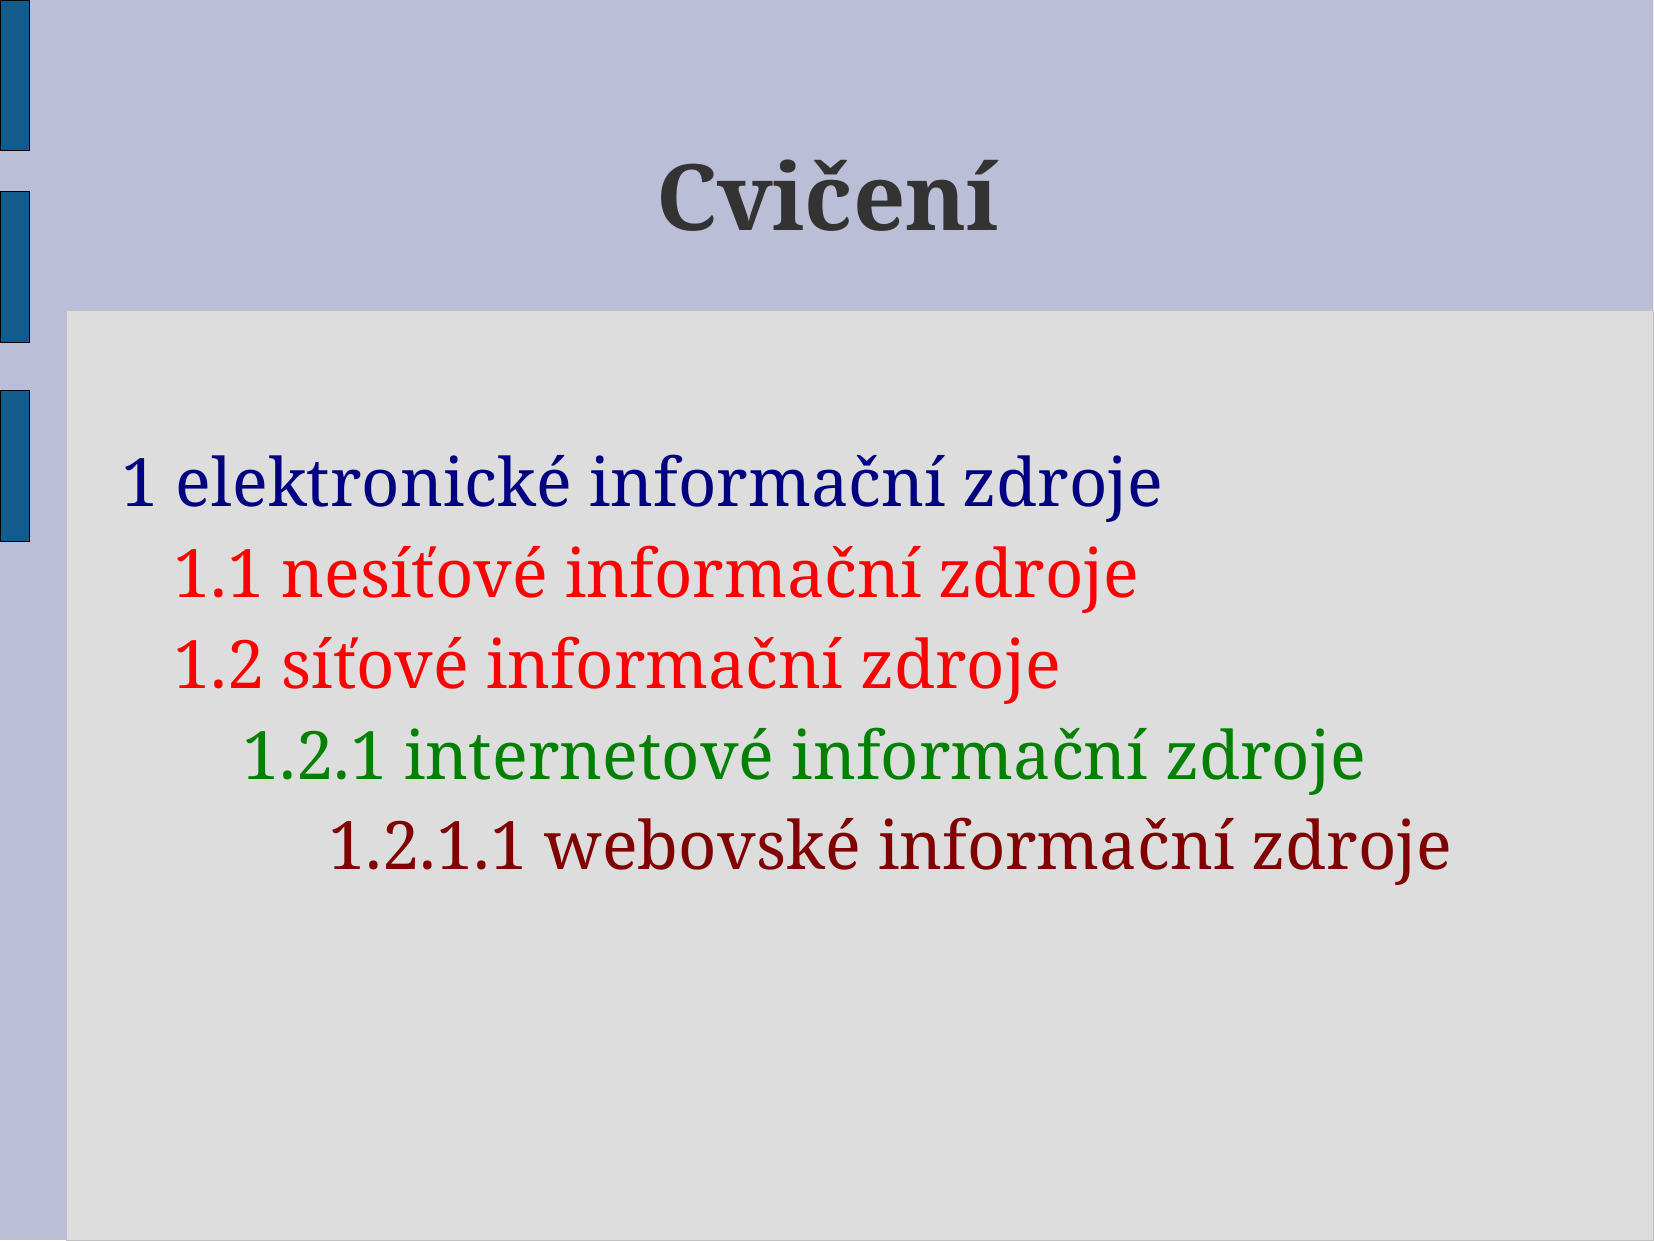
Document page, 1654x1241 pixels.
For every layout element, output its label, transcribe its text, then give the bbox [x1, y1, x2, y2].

title Cvičení [121, 98, 1534, 291]
list 1 elektronické informační zdroje 1.1 nesíťové informační zdroje 1.2 síťové informační zdroje 1.2.1 internetové informační zdroje 1.2.1.1 webovské informační zdroje [121, 344, 1534, 1112]
